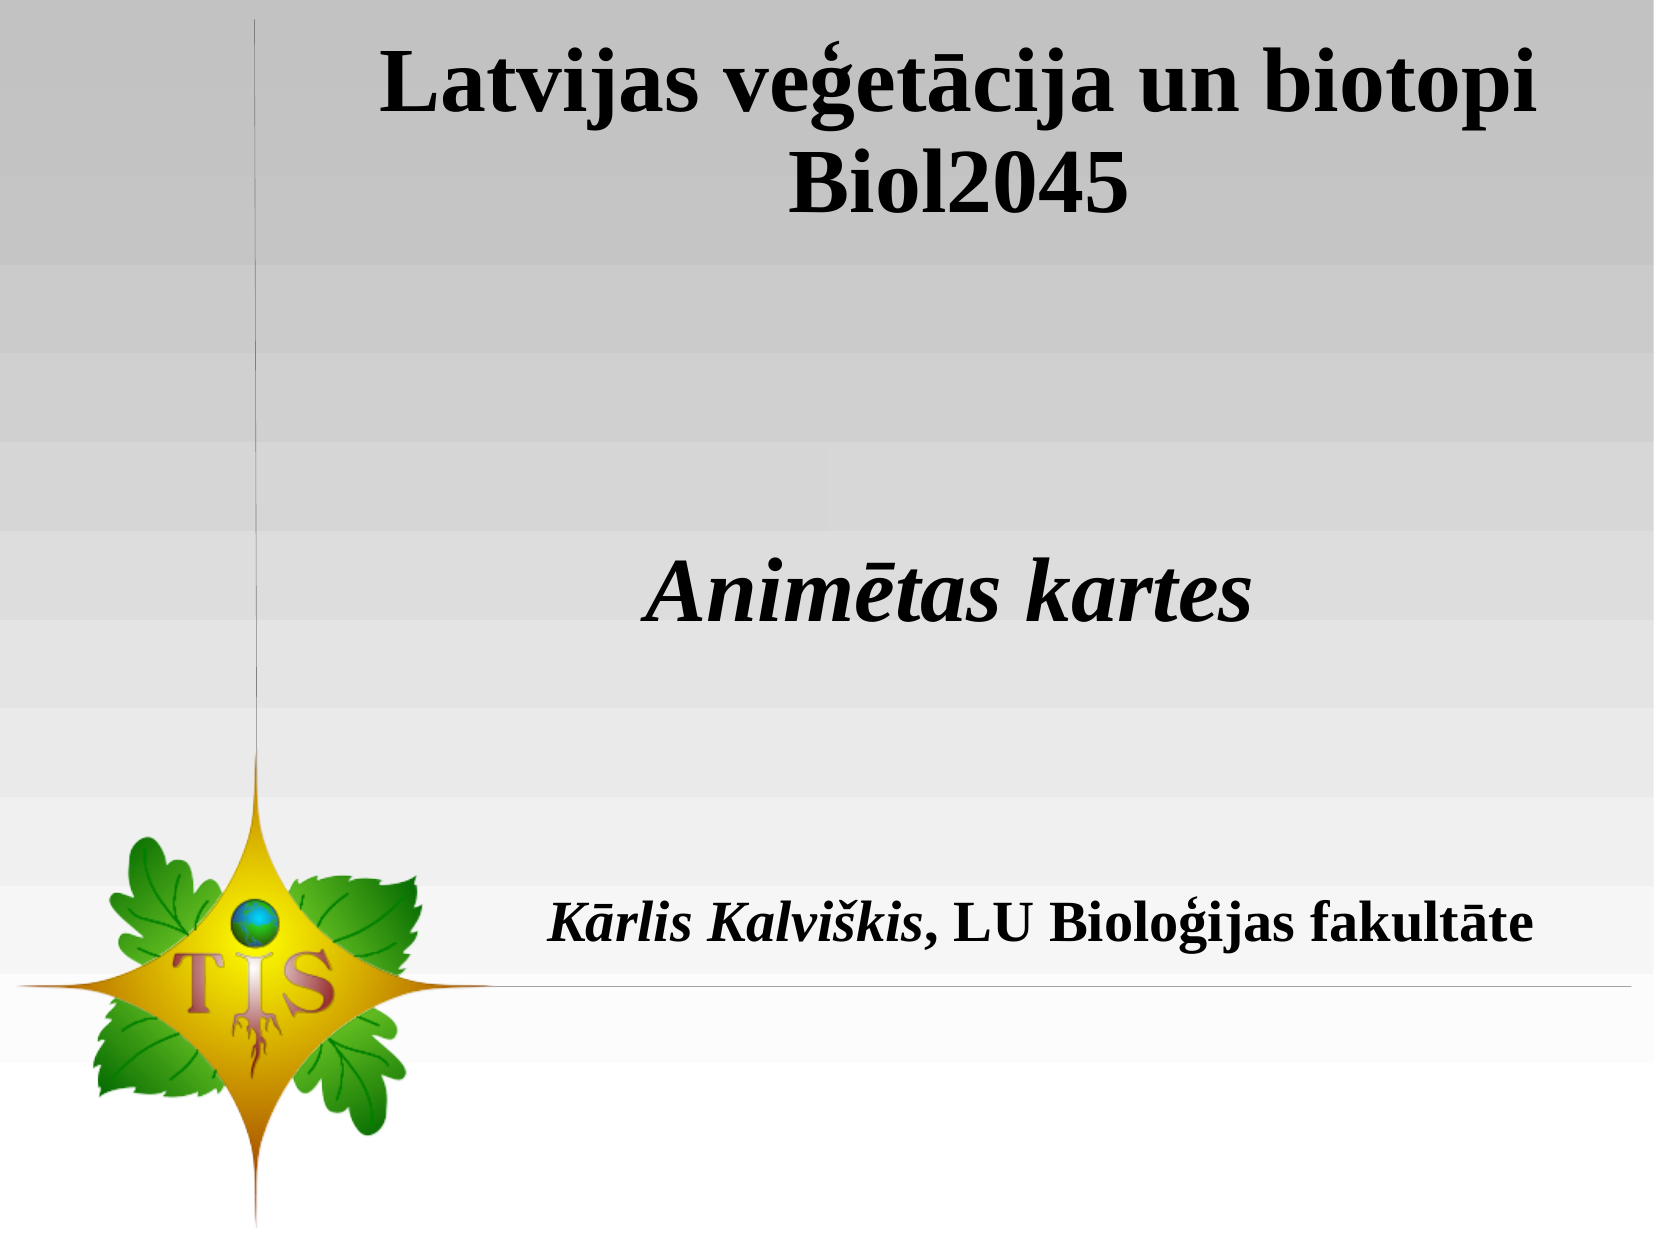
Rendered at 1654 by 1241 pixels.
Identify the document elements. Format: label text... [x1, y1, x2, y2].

picture [0, 0, 1654, 1241]
title Animētas kartes [295, 324, 1607, 857]
